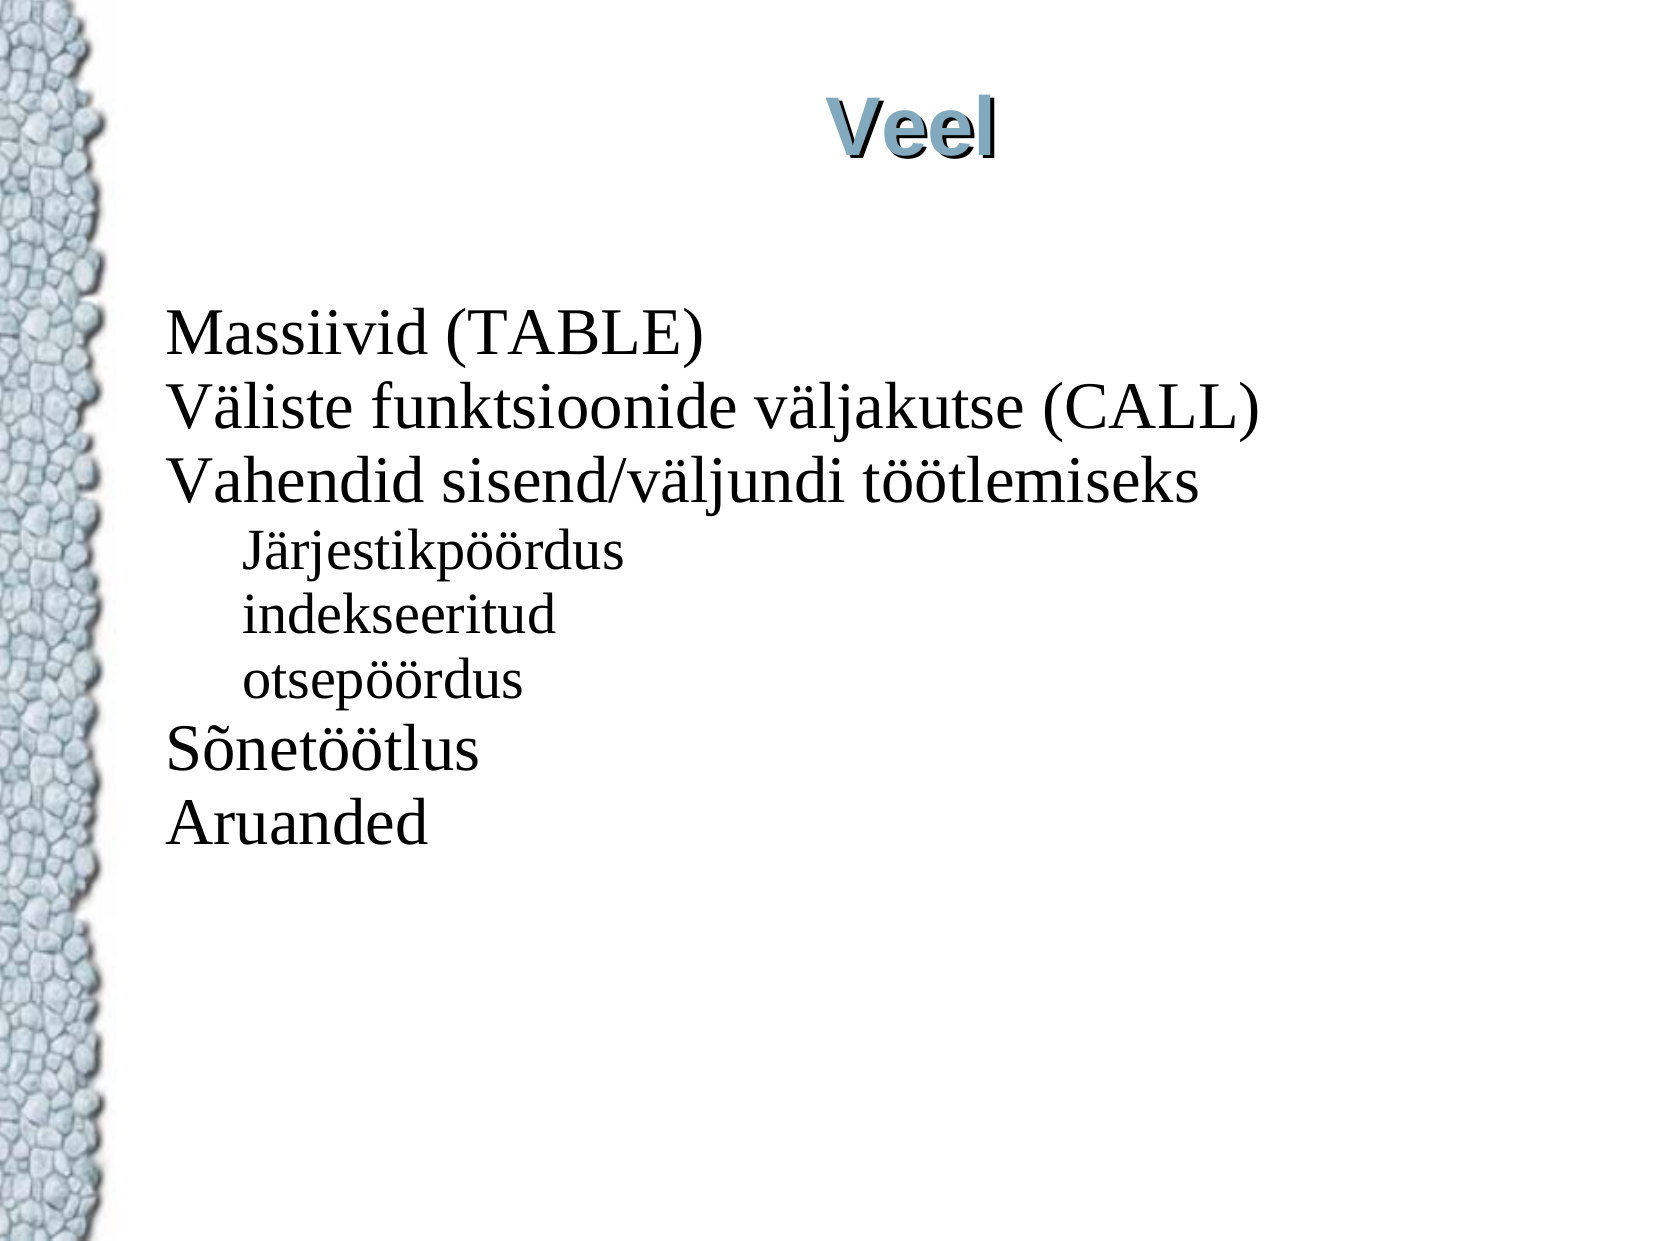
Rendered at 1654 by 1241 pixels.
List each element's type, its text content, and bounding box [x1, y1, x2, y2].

list Massiivid (TABLE) Väliste funktsioonide väljakutse (CALL) Vahendid sisend/väljundi töötlemiseks Järjestikpöördus indekseeritud otsepöördus Sõnetöötlus Aruanded [147, 295, 1557, 1194]
title Veel [205, 35, 1618, 223]
picture [0, 0, 131, 1241]
